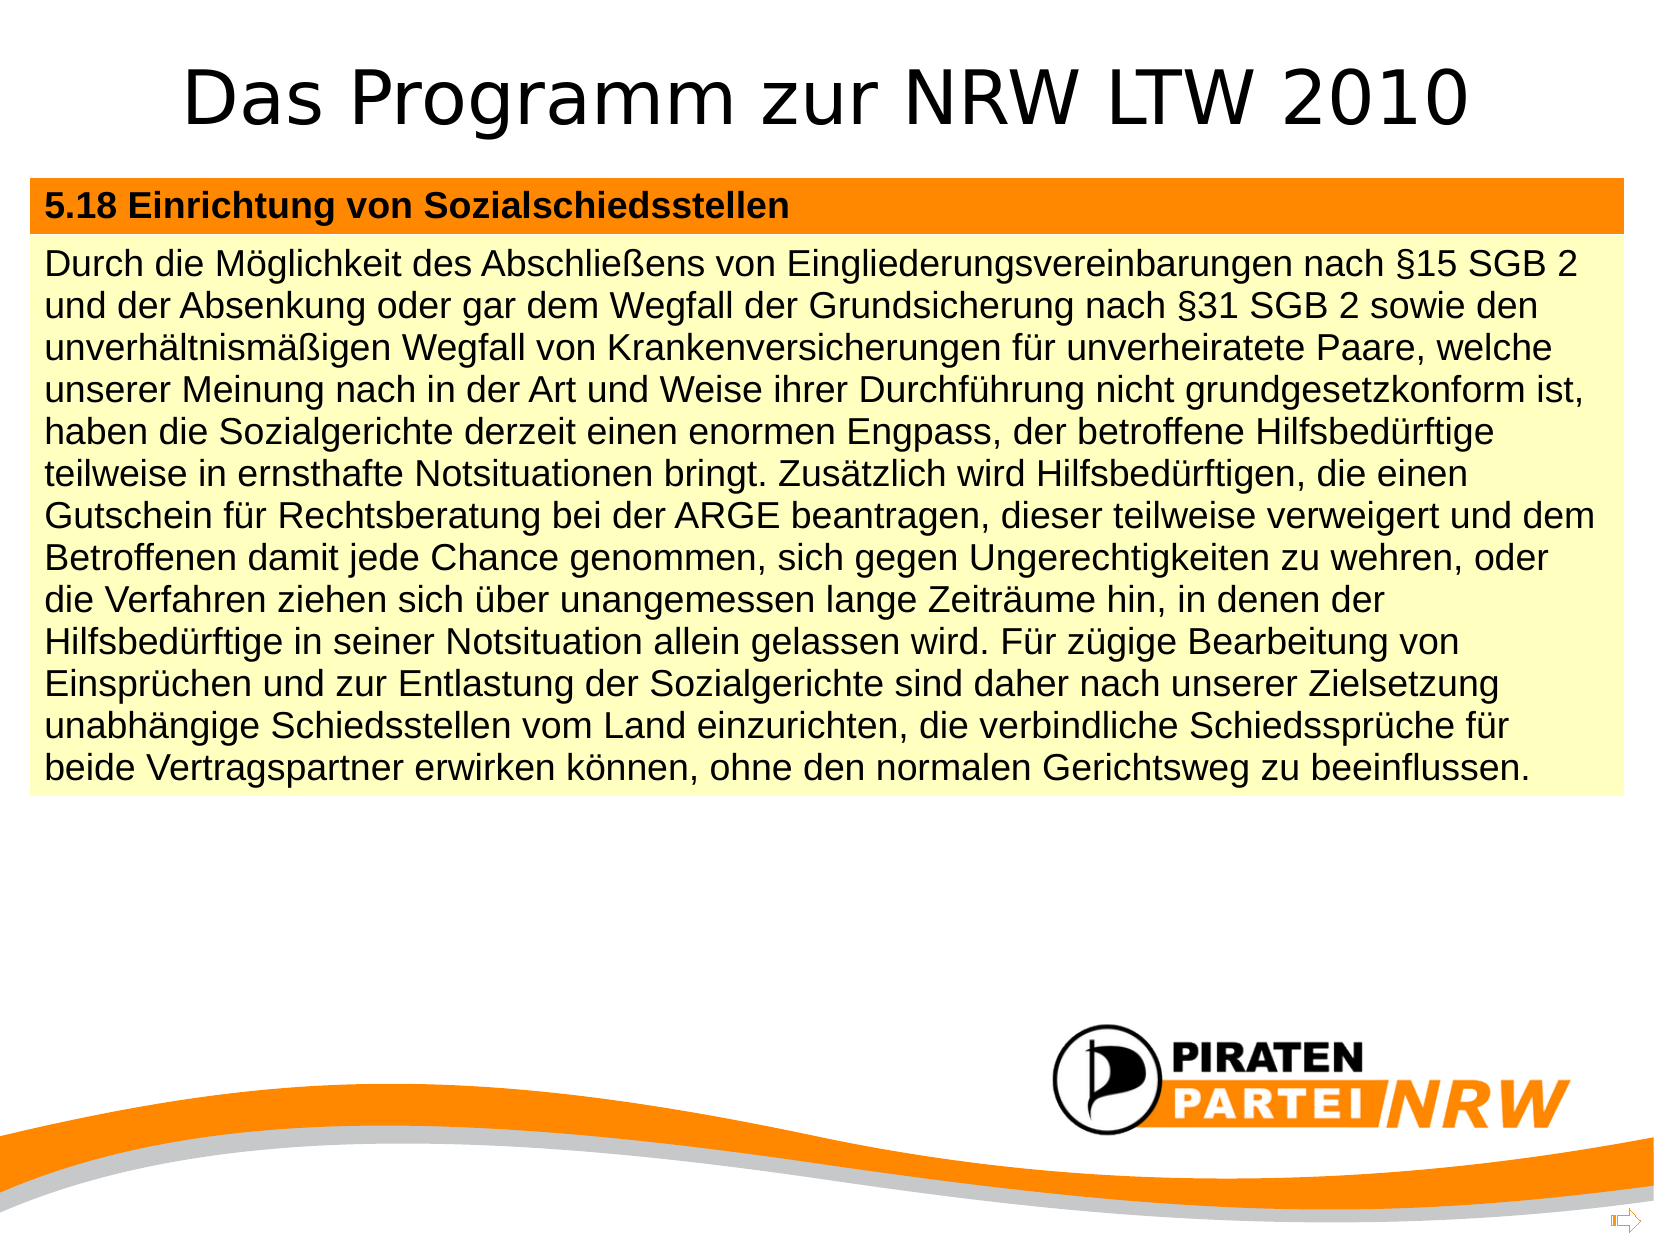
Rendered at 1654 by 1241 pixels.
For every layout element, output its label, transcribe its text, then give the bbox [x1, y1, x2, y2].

table_cell Durch die Möglichkeit des Abschließens von Eingliederungsvereinbarungen nach §15 SGB 2 und der Absenkung oder gar dem Wegfall der Grundsicherung nach §31 SGB 2 sowie den unverhältnismäßigen Wegfall von Krankenversicherungen für unverheiratete Paare, welche unserer Meinung nach in der Art und Weise ihrer Durchführung nicht grundgesetzkonform ist, haben die Sozialgerichte derzeit einen enormen Engpass, der betroffene Hilfsbedürftige teilweise in ernsthafte Notsituationen bringt. Zusätzlich wird Hilfsbedürftigen, die einen Gutschein für Rechtsberatung bei der ARGE beantragen, dieser teilweise verweigert und dem Betroffenen damit jede Chance genommen, sich gegen Ungerechtigkeiten zu wehren, oder die Verfahren ziehen sich über unangemessen lange Zeiträume hin, in denen der Hilfsbedürftige in seiner Notsituation allein gelassen wird. Für zügige Bearbeitung von Einsprüchen und zur Entlastung der Sozialgerichte sind daher nach unserer Zielsetzung unabhängige Schiedsstellen vom Land einzurichten, die verbindliche Schiedssprüche für beide Vertragspartner erwirken können, ohne den normalen Gerichtsweg zu beeinflussen. [30, 235, 1624, 796]
title Das Programm zur NRW LTW 2010 [82, 54, 1571, 143]
picture [1045, 1021, 1579, 1140]
table_header 5.18 Einrichtung von Sozialschiedsstellen [30, 178, 1624, 234]
